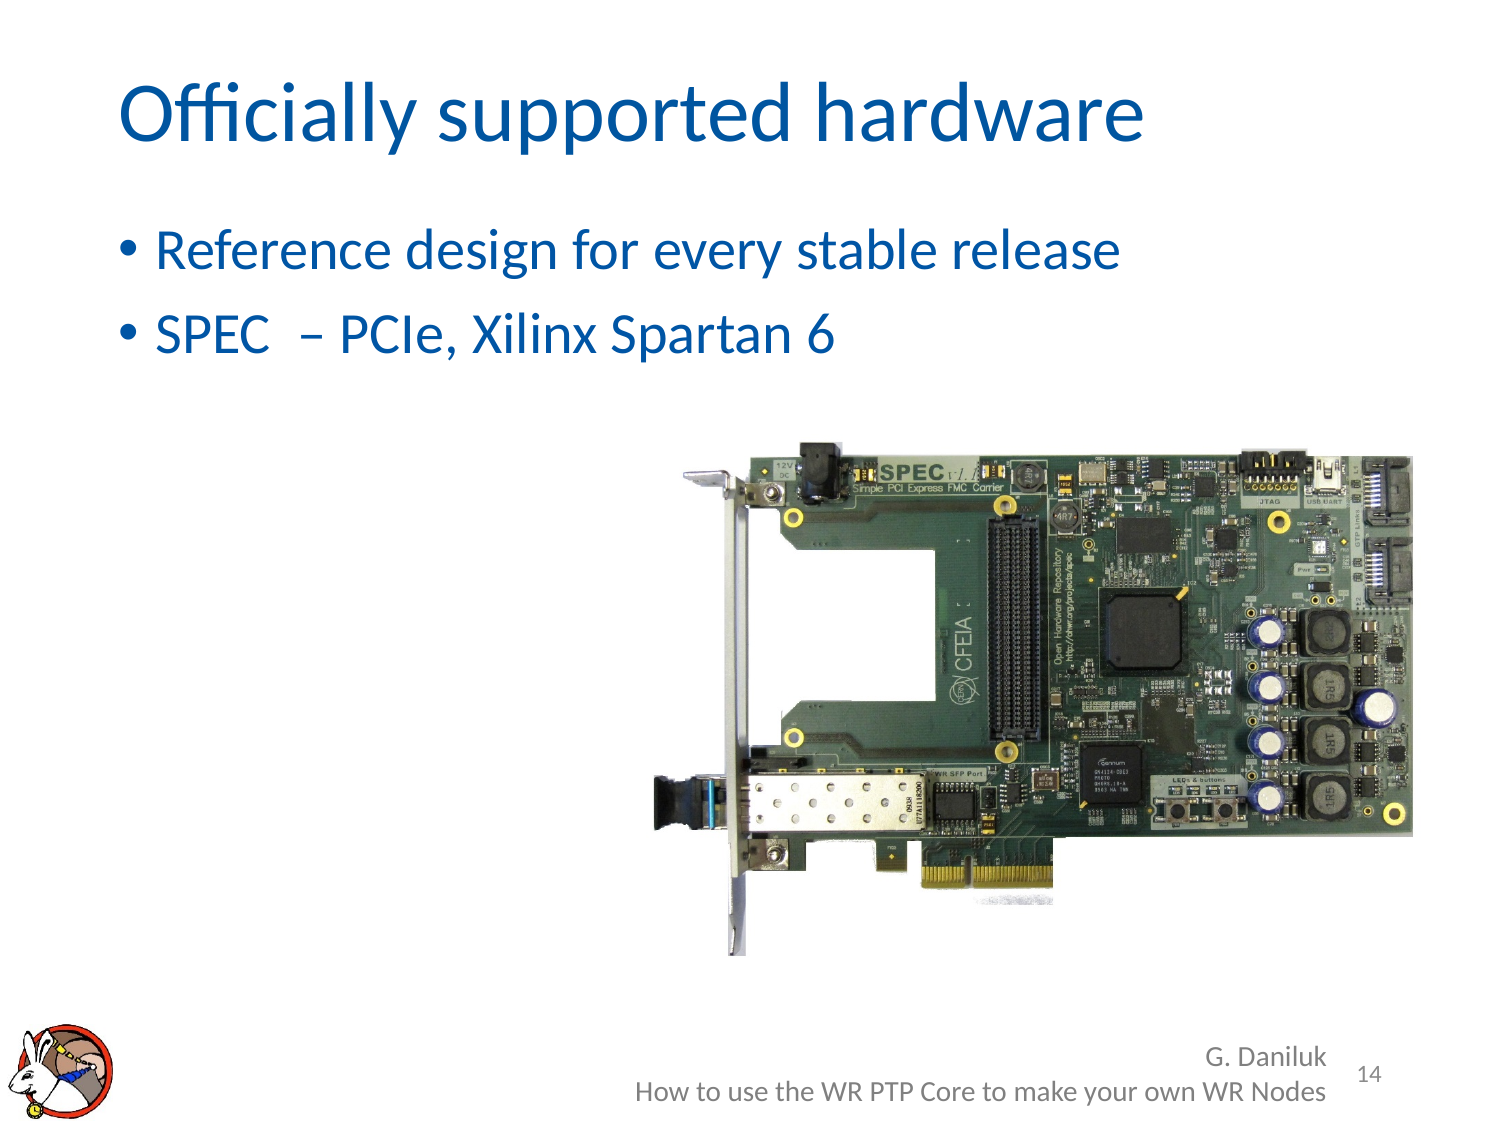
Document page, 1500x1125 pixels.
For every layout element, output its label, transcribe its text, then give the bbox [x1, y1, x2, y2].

text_box G. Daniluk How to use the WR PTP Core to make your own WR Nodes [112, 1029, 1342, 1115]
picture [7, 1024, 113, 1121]
title Officially supported hardware [103, 59, 1397, 169]
picture [1397, 401, 1471, 963]
list Reference design for every stable release SPEC – PCIe, Xilinx Spartan 6 [103, 211, 1397, 1014]
slide_number <number> [1342, 1042, 1397, 1103]
